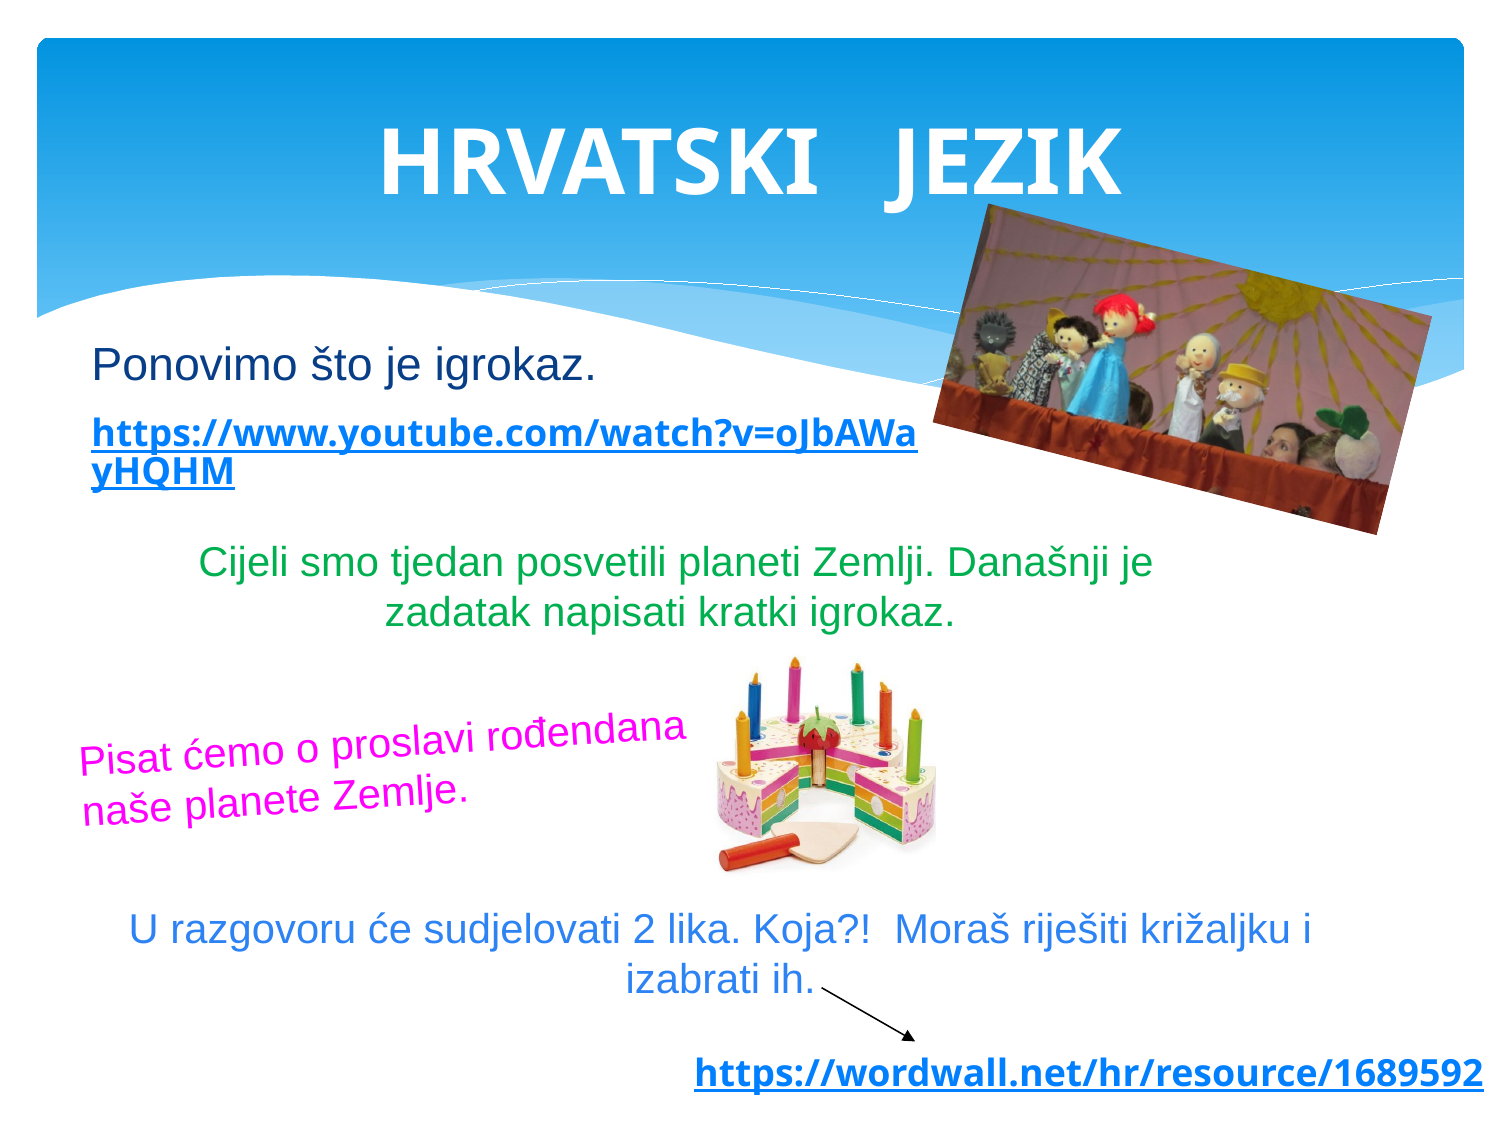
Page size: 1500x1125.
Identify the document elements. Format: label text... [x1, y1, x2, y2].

picture [932, 203, 1433, 536]
picture [706, 649, 936, 877]
text_box HRVATSKI JEZIK [75, 55, 1425, 261]
text_box Ponovimo što je igrokaz. [76, 326, 704, 397]
text_box https://wordwall.net/hr/resource/1689592 [679, 1041, 1500, 1108]
text_box U razgovoru će sudjelovati 2 lika. Koja?! Moraš riješiti križaljku i izabrati ih. [94, 894, 1347, 1010]
text_box Cijeli smo tjedan posvetili planeti Zemlji. Današnji je zadatak napisati kratki igrokaz. [106, 527, 1246, 643]
text_box Pisat ćemo o proslavi rođendana naše planete Zemlje. [61, 687, 706, 844]
text_box https://www.youtube.com/watch?v=oJbAWayHQHM [76, 401, 951, 468]
